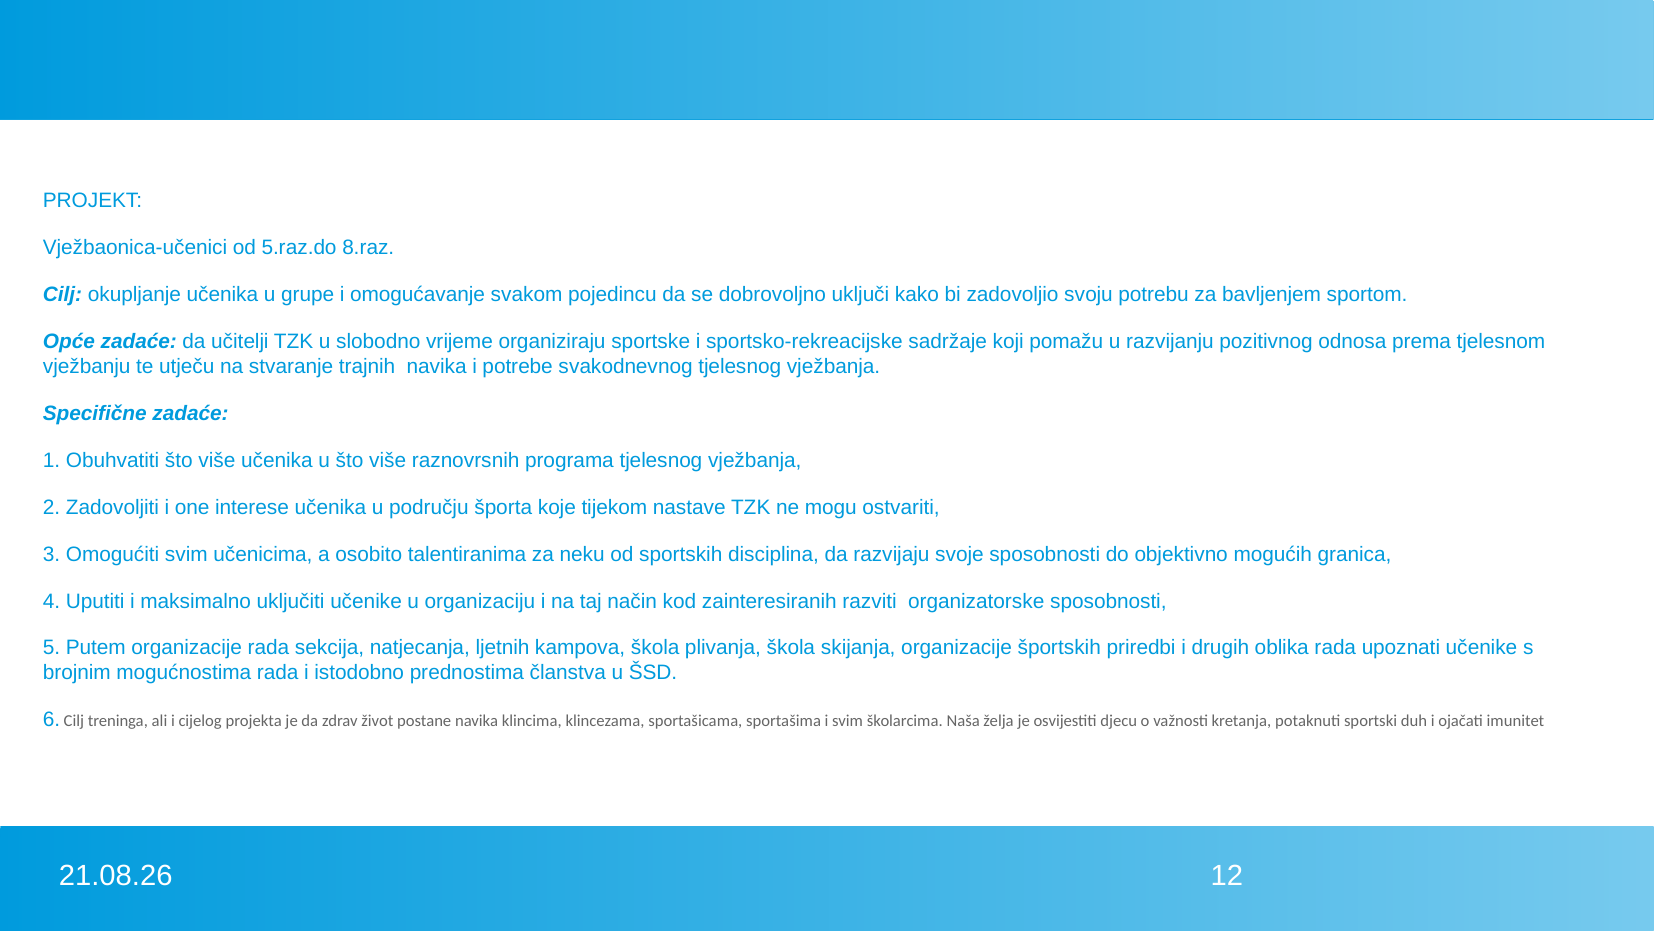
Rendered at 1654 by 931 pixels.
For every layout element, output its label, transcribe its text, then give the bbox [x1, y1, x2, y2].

text_box [1210, 856, 1595, 916]
list PROJEKT: Vježbaonica-učenici od 5.raz.do 8.raz. Cilj: okupljanje učenika u grupe i omogućavanje svakom pojedincu da se dobrovoljno uključi kako bi zadovoljio svoju potrebu za bavljenjem sportom. Opće zadaće: da učitelji TZK u slobodno vrijeme organiziraju sportske i sportsko-rekreacijske sadržaje koji pomažu u razvijanju pozitivnog odnosa prema tjelesnom vježbanju te utječu na stvaranje trajnih navika i potrebe svakodnevnog tjelesnog vježbanja. Specifične zadaće: 1. Obuhvatiti što više učenika u što više raznovrsnih programa tjelesnog vježbanja, 2. Zadovoljiti i one interese učenika u području športa koje tijekom nastave TZK ne mogu ostvariti, 3. Omogućiti svim učenicima, a osobito talentiranima za neku od sportskih disciplina, da razvijaju svoje sposobnosti do objektivno mogućih granica, 4. Uputiti i maksimalno uključiti učenike u organizaciju i na taj način kod zainteresiranih razviti organizatorske sposobnosti, 5. Putem organizacije rada sekcija, natjecanja, ljetnih kampova, škola plivanja, škola skijanja, organizacije športskih priredbi i drugih oblika rada upoznati učenike s brojnim mogućnostima rada i istodobno prednostima članstva u ŠSD. 6. Cilj treninga, ali i cijelog projekta je da zdrav život postane navika klincima, klincezama, sportašicama, sportašima i svim školarcima. Naša želja je osvijestiti djecu o važnosti kretanja, potaknuti sportski duh i ojačati imunitet [42, 186, 1579, 778]
text_box 9.10.2023. [59, 856, 443, 916]
